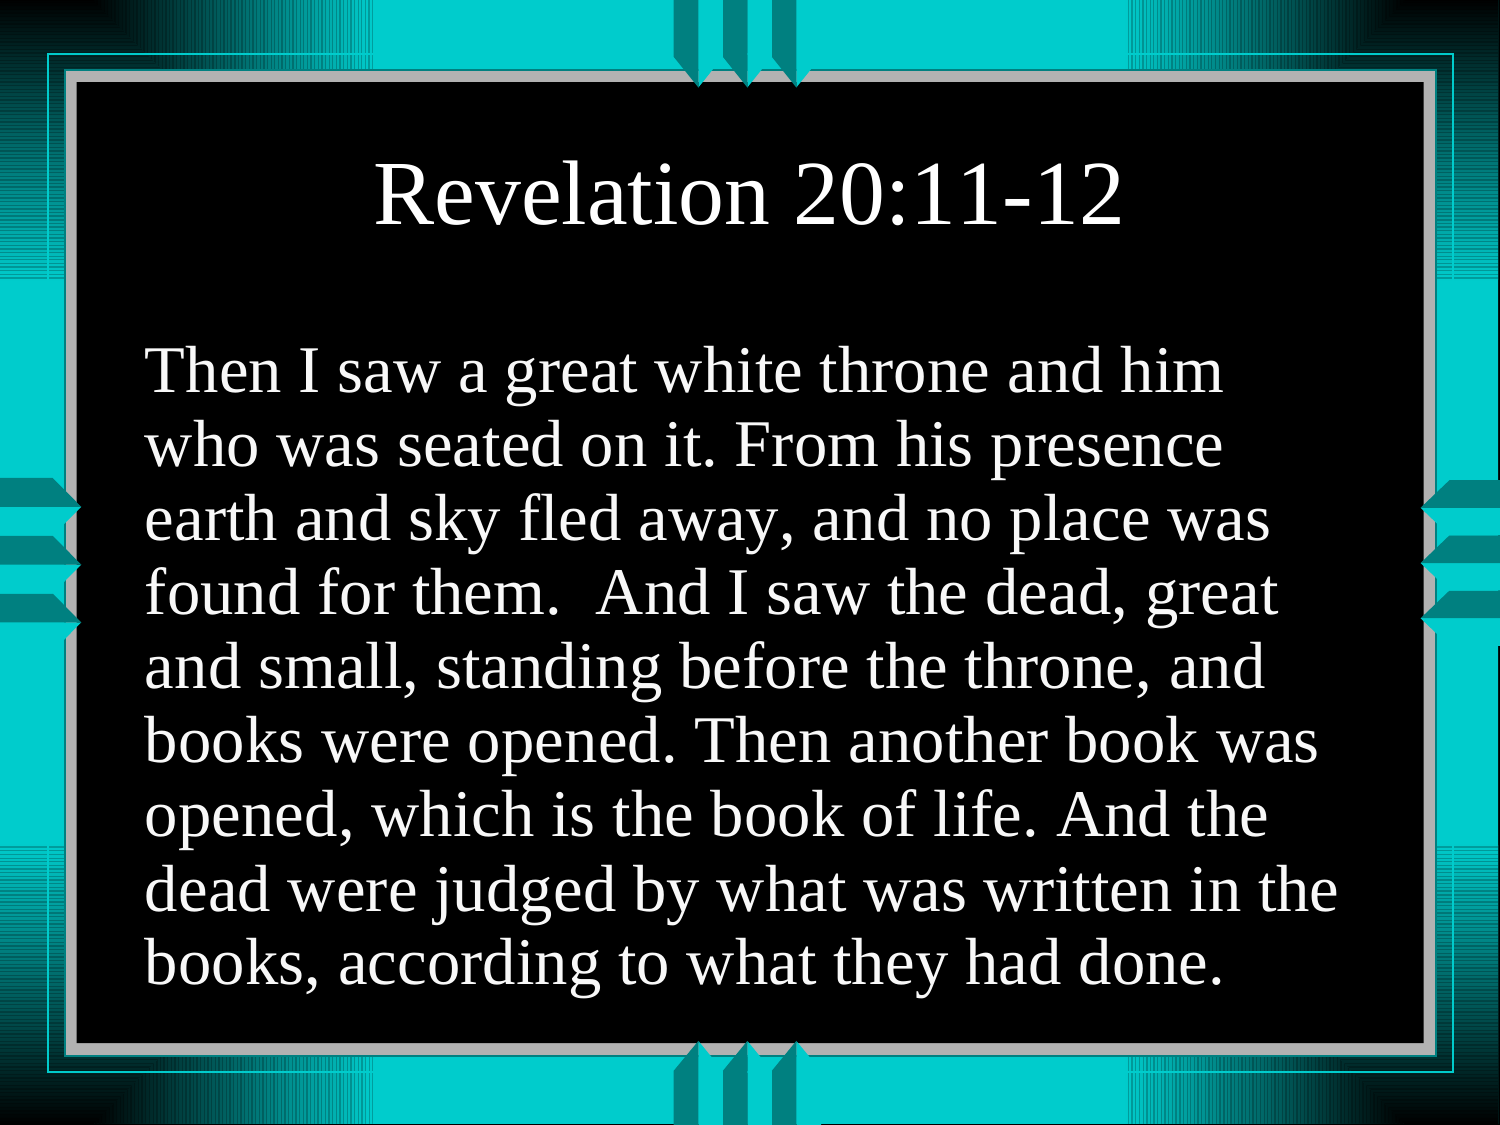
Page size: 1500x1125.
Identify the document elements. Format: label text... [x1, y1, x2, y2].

title Revelation 20:11-12 [112, 99, 1388, 288]
text_box Then I saw a great white throne and him who was seated on it. From his presence earth and sky fled away, and no place was found for them. And I saw the dead, great and small, standing before the throne, and books were opened. Then another book was opened, which is the book of life. And the dead were judged by what was written in the books, according to what they had done. [130, 325, 1368, 1008]
